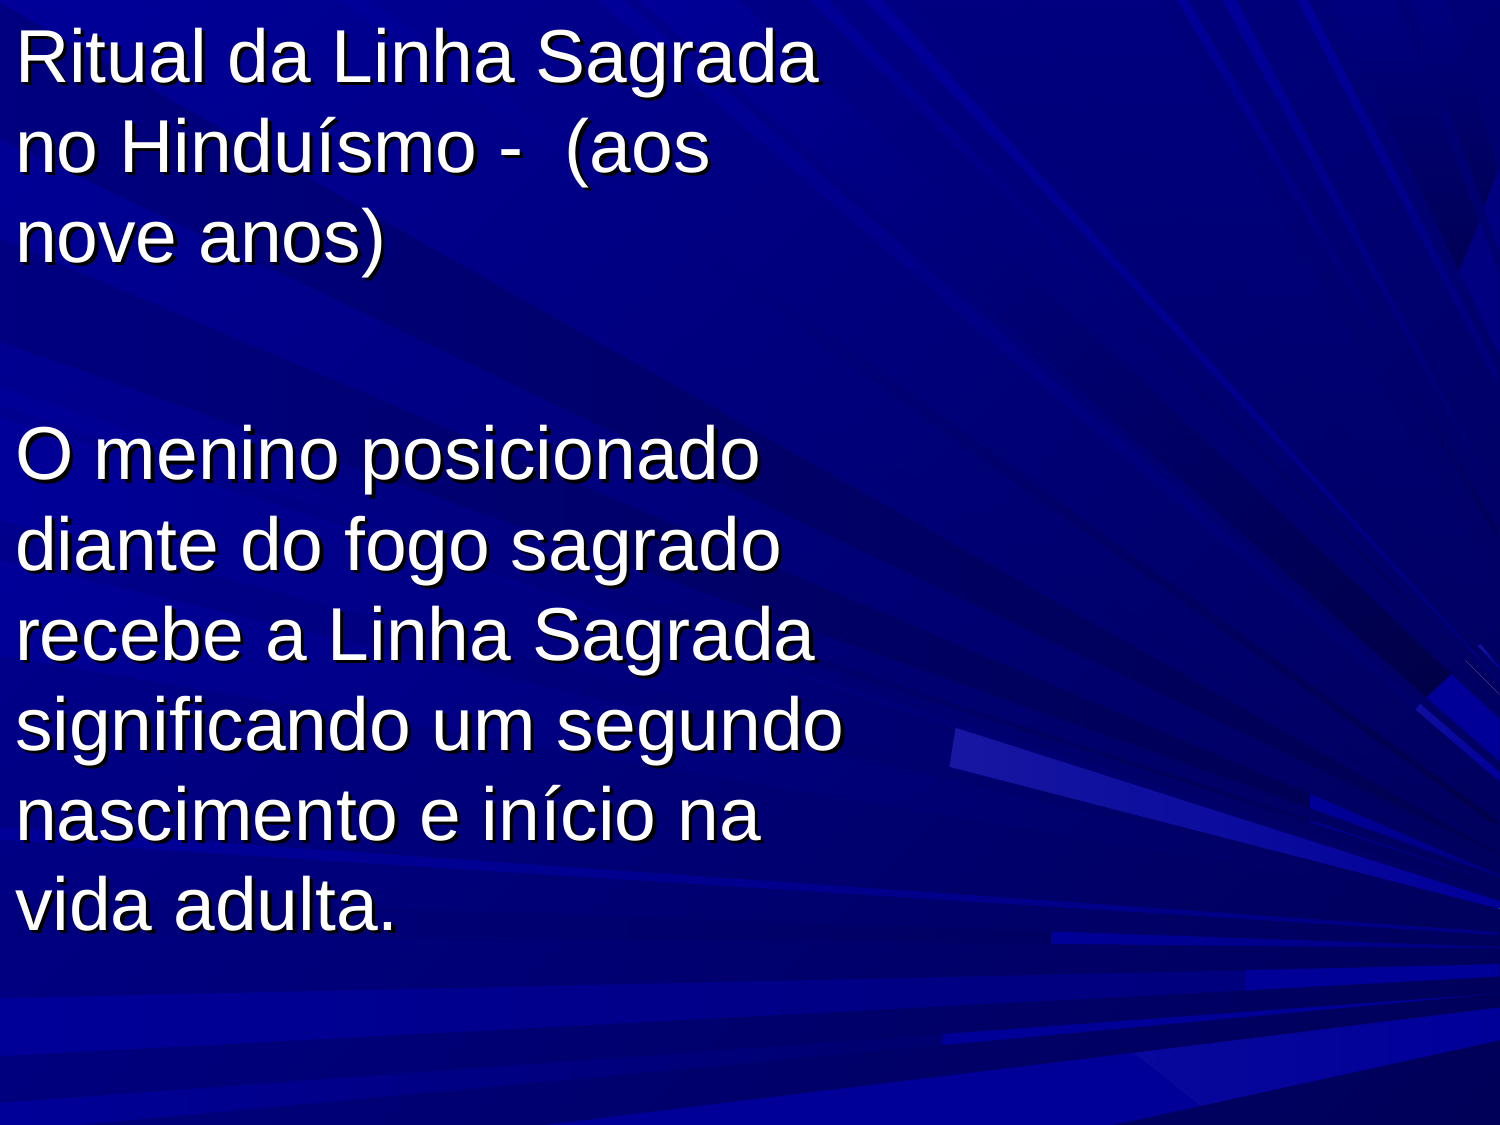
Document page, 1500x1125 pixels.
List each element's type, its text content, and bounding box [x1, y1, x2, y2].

text_box Ritual da Linha Sagrada no Hinduísmo - (aos nove anos) O menino posicionado diante do fogo sagrado recebe a Linha Sagrada significando um segundo nascimento e início na vida adulta. [0, 0, 868, 1125]
